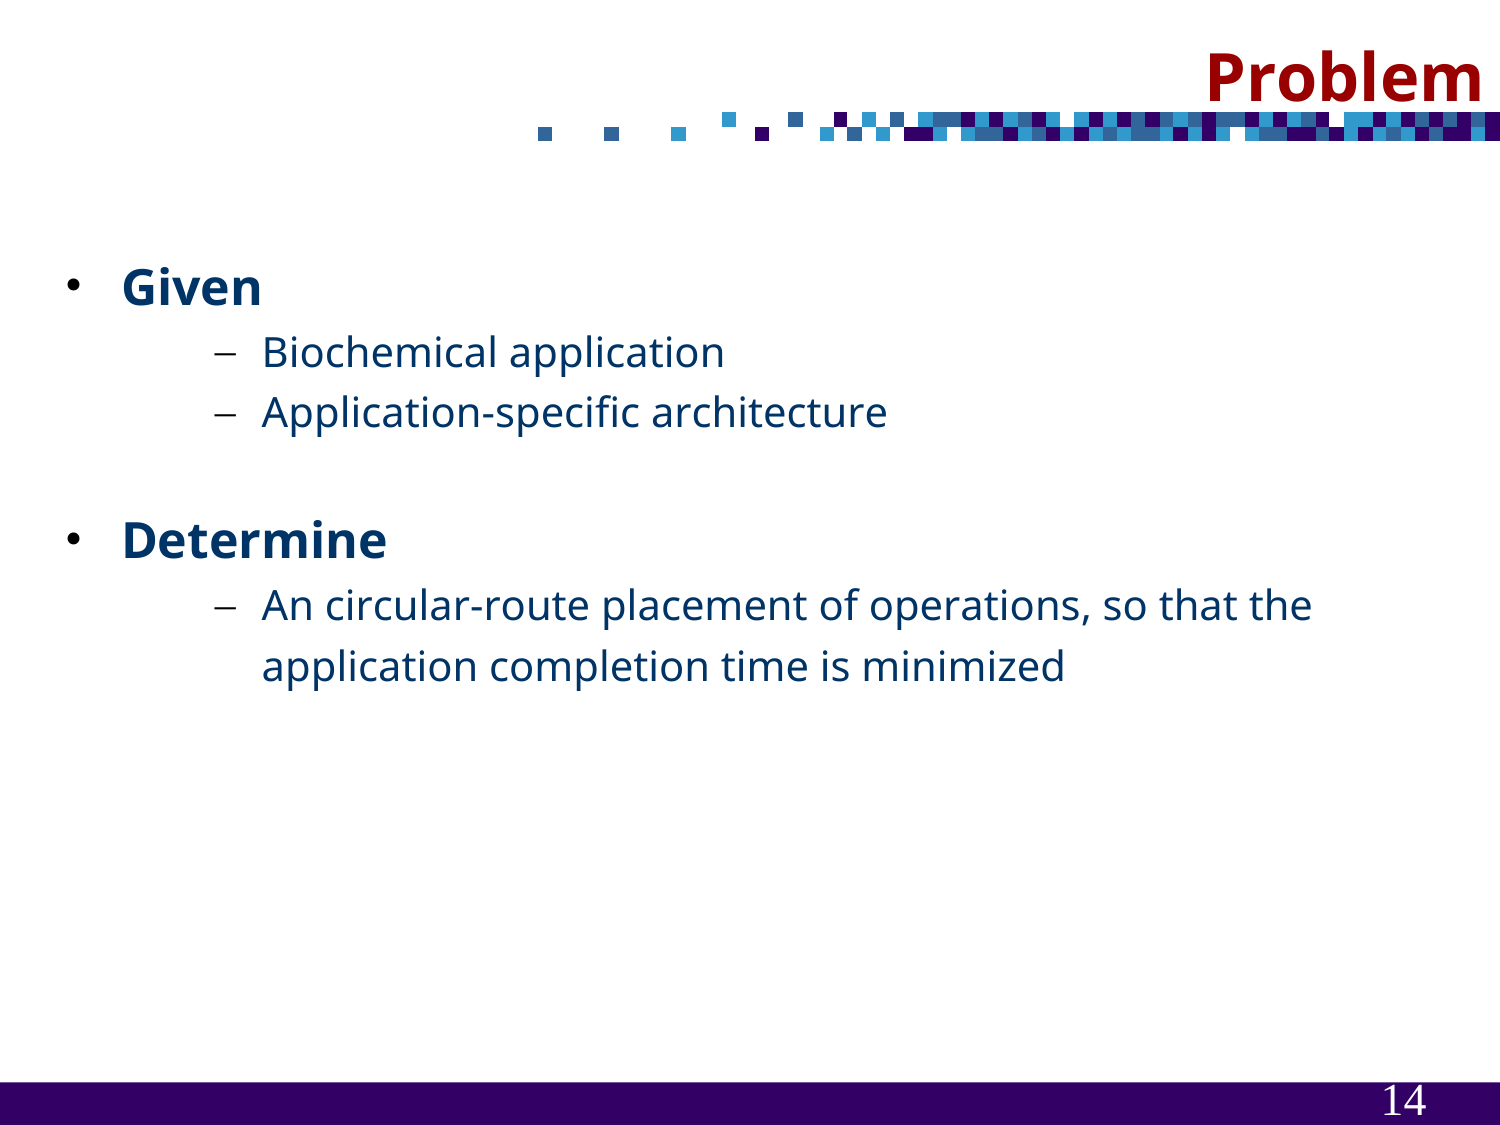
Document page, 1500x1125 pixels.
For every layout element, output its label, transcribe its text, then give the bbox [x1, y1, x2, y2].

list Given Biochemical application Application-specific architecture Determine An circular-route placement of operations, so that the application completion time is minimized [50, 174, 1450, 1081]
title Problem [0, 24, 1500, 125]
